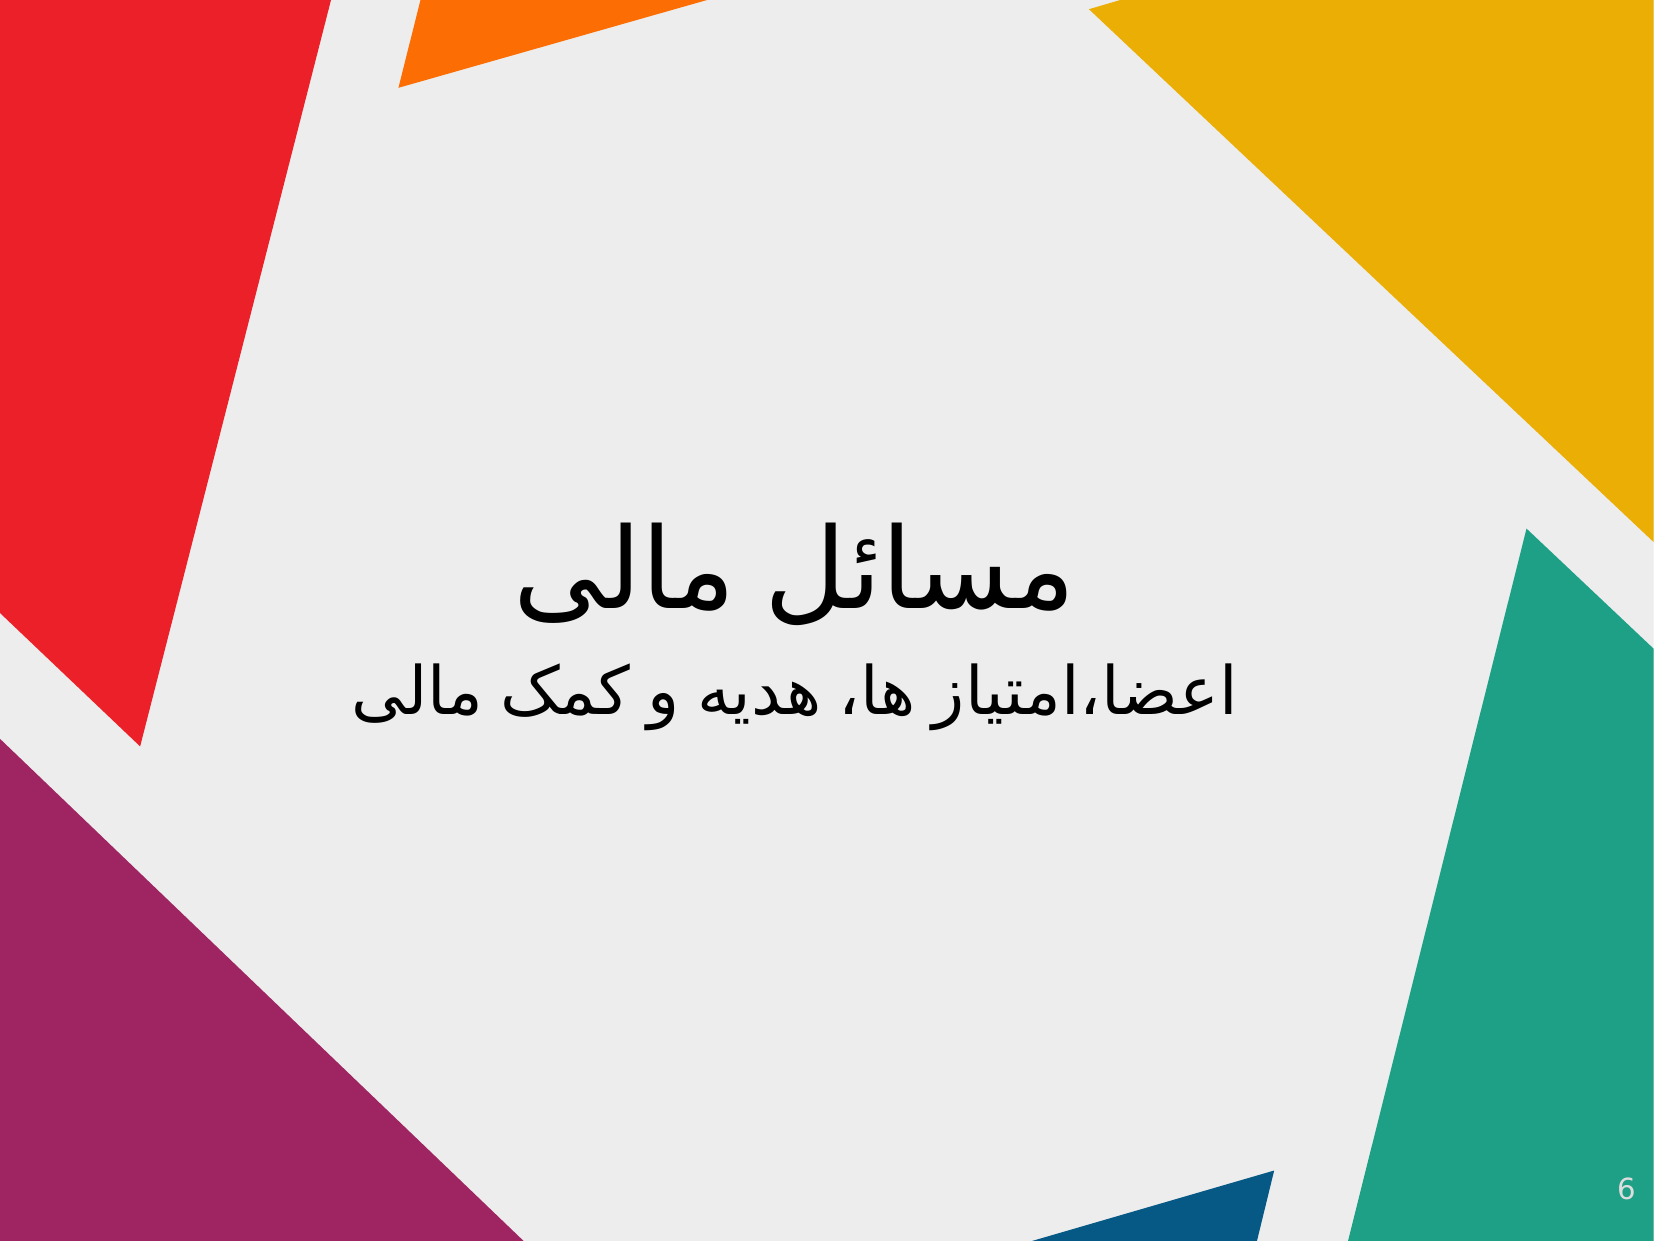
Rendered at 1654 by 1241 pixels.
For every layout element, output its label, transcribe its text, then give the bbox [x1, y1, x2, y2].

text_box مسائل مالی اعضا،امتیاز ها، هدیه و کمک مالی [240, 500, 1351, 991]
